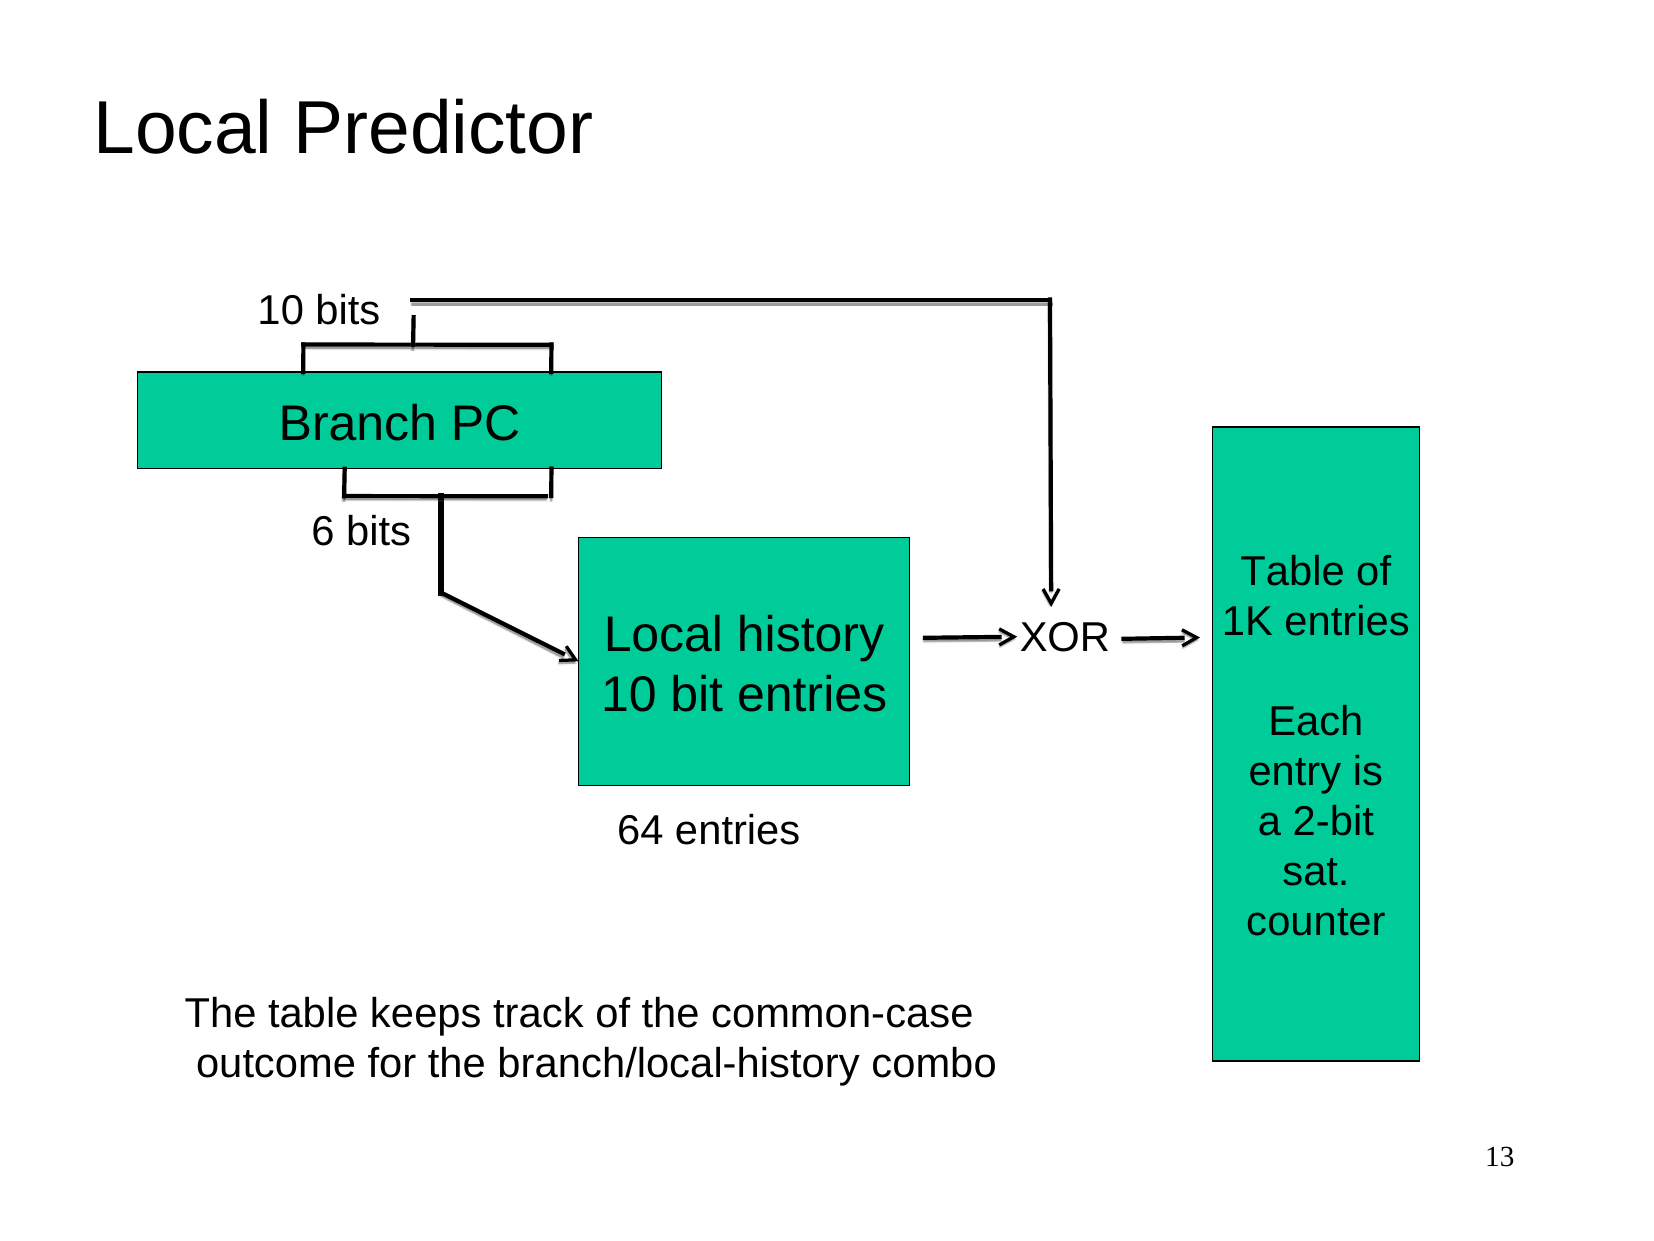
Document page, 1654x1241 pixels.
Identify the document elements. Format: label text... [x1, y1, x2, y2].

text_box Table of 1K entries Each entry is a 2-bit sat. counter [1212, 427, 1420, 1061]
text_box Local Predictor [78, 71, 609, 177]
text_box <number> [1185, 1129, 1530, 1213]
text_box Local history 10 bit entries [578, 537, 910, 786]
text_box XOR [1004, 602, 1126, 668]
text_box The table keeps track of the common-case outcome for the branch/local-history combo [169, 978, 1013, 1094]
text_box 10 bits [242, 275, 396, 342]
text_box Branch PC [137, 371, 662, 469]
text_box 64 entries [602, 795, 816, 861]
text_box 6 bits [296, 496, 427, 562]
